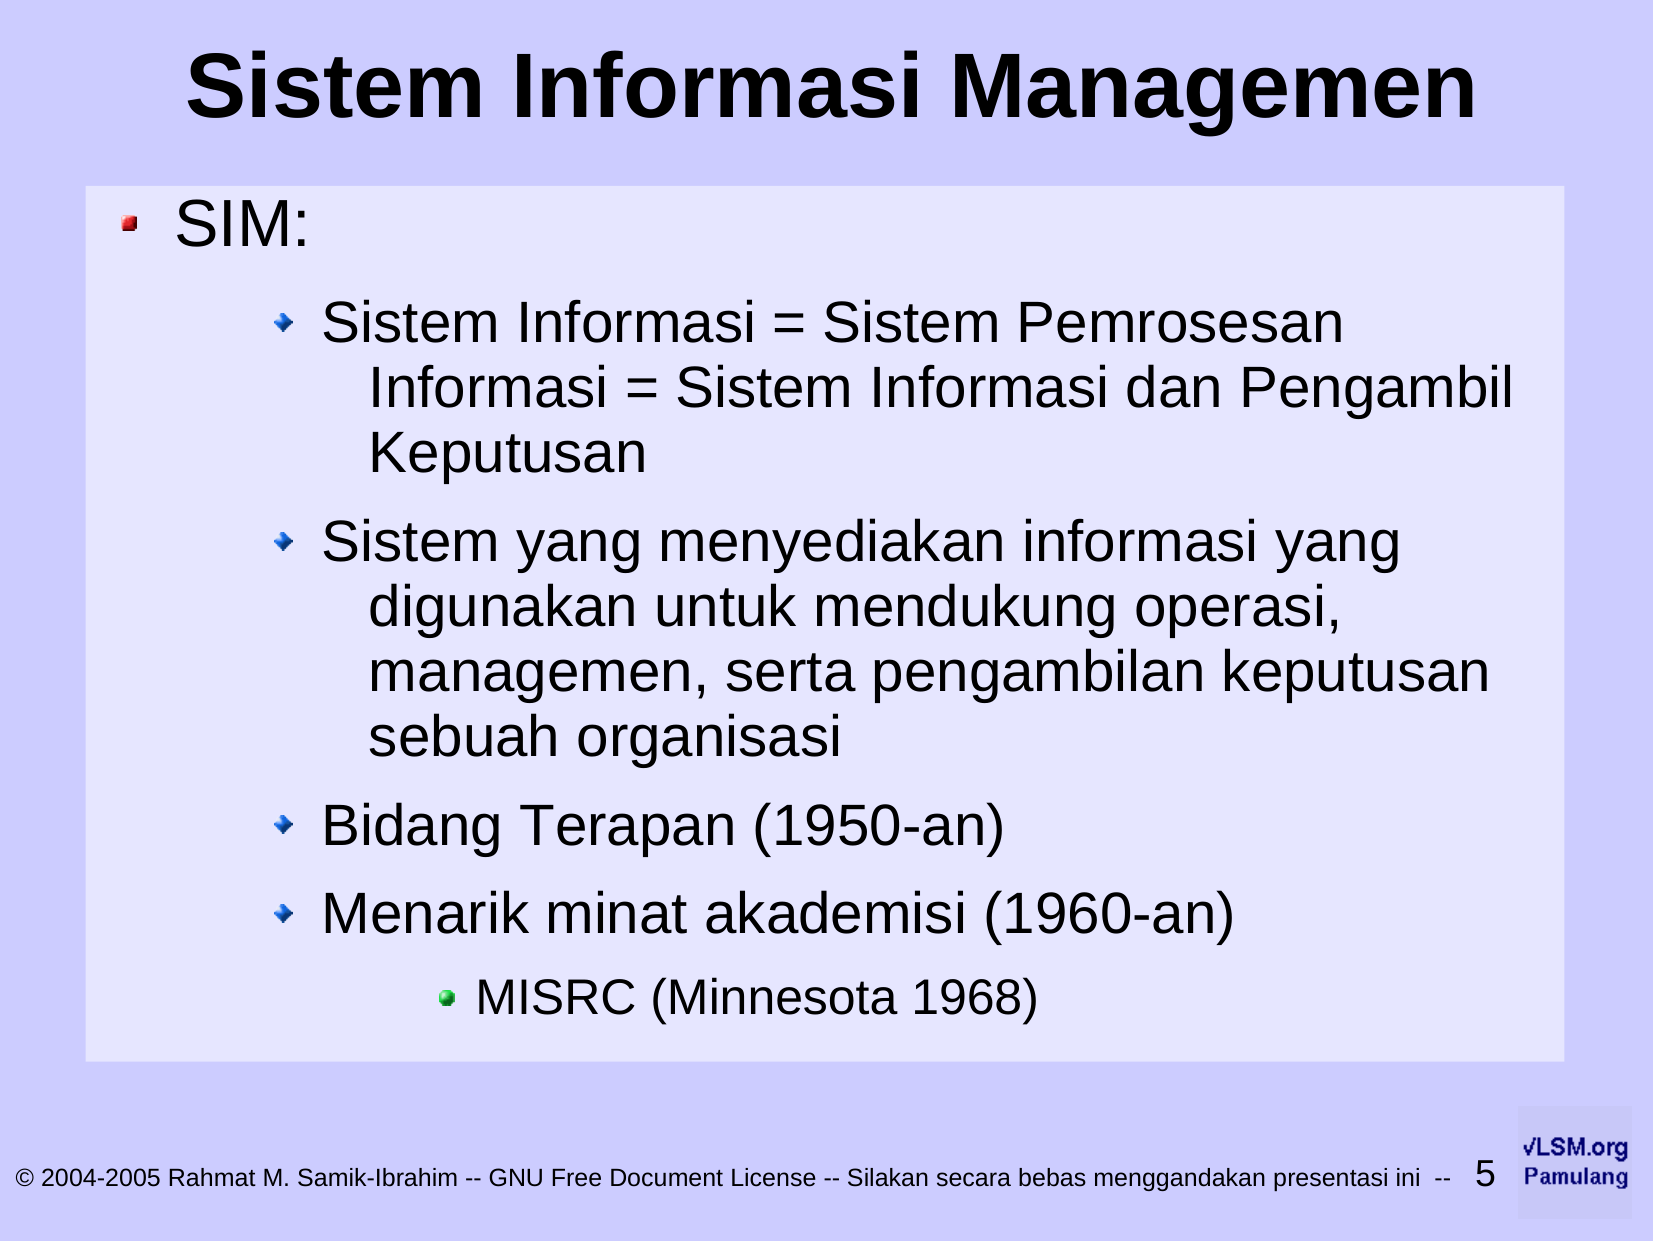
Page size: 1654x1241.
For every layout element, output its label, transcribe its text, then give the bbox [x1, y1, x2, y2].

title Sistem Informasi Managemen [40, 31, 1625, 142]
picture [1518, 1106, 1632, 1219]
list SIM: Sistem Informasi = Sistem Pemrosesan Informasi = Sistem Informasi dan Pengambil Keputusan Sistem yang menyediakan informasi yang digunakan untuk mendukung operasi, managemen, serta pengambilan keputusan sebuah organisasi Bidang Terapan (1950-an) Menarik minat akademisi (1960-an) MISRC (Minnesota 1968) [85, 185, 1565, 1062]
